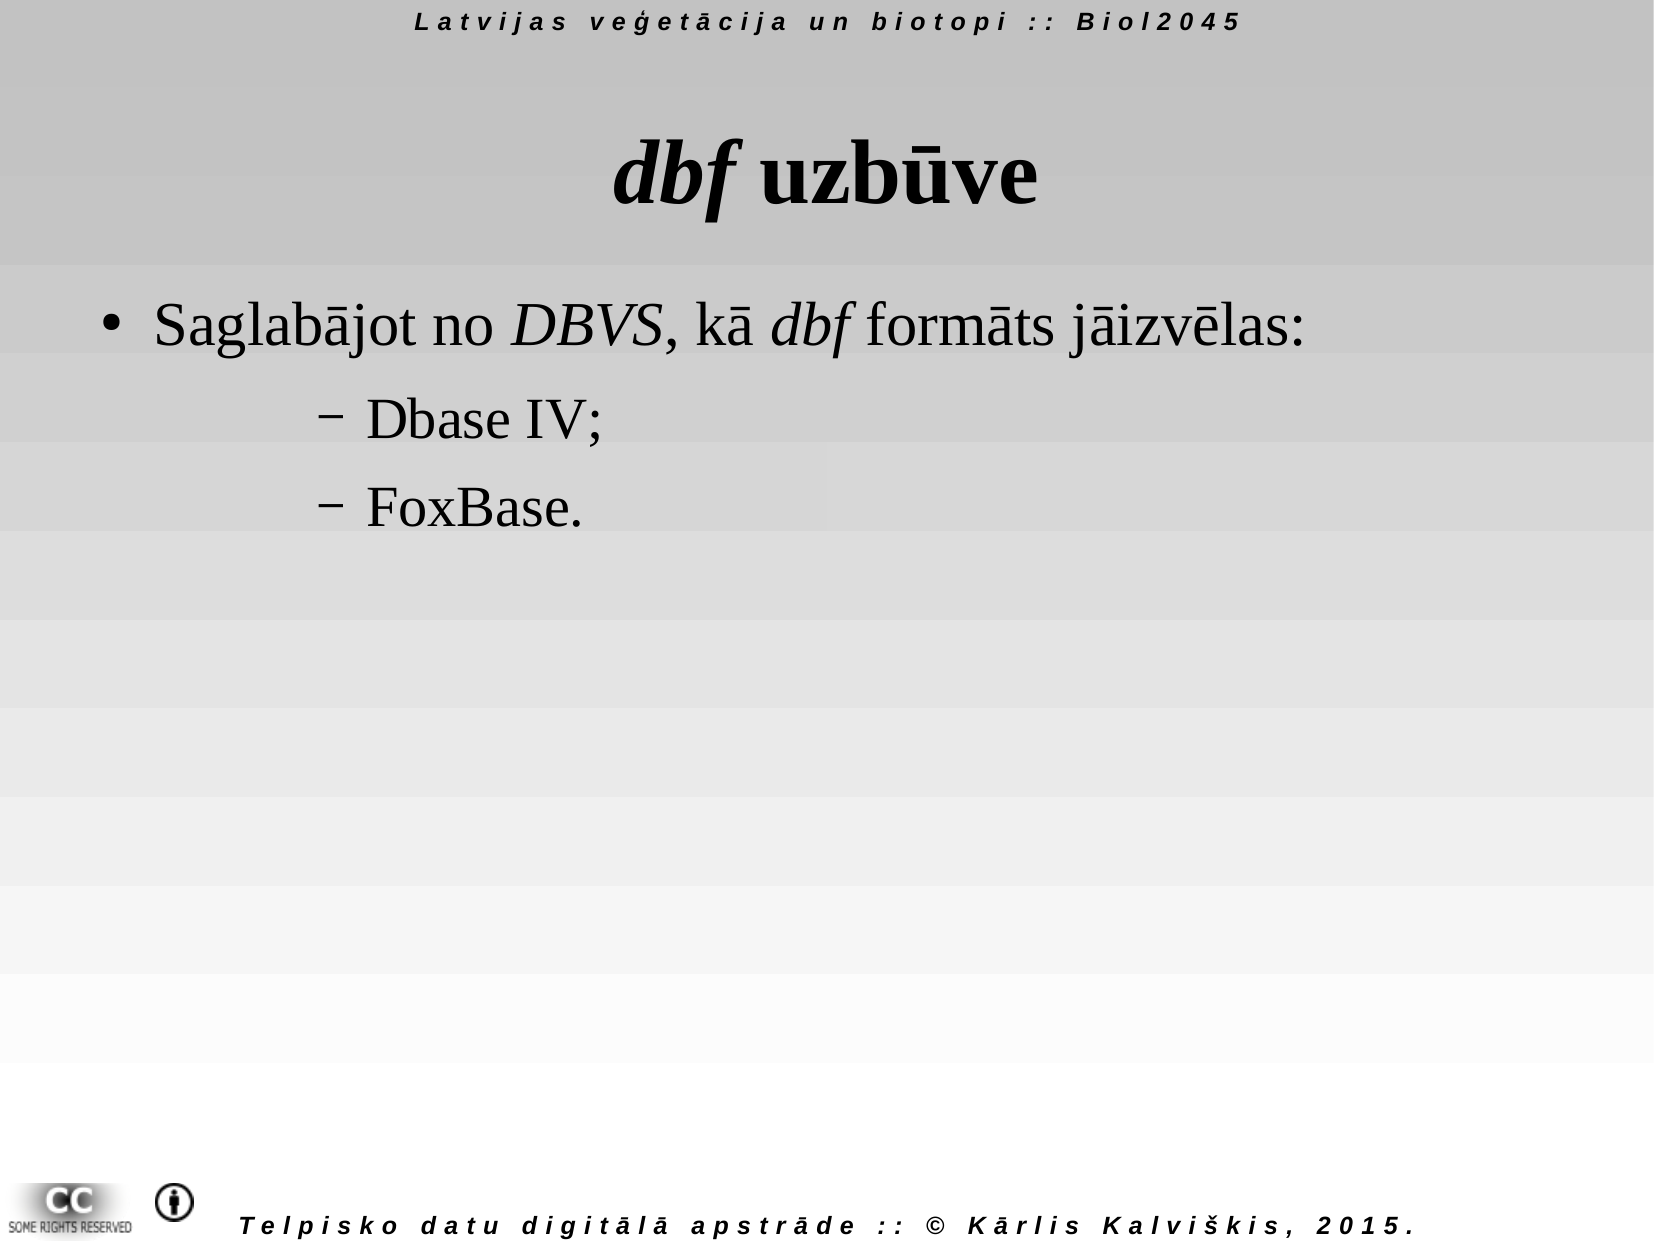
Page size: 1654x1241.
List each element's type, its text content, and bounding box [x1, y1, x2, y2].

picture [0, 0, 1654, 1241]
title dbf uzbūve [29, 56, 1625, 289]
list Saglabājot no DBVS, kā dbf formāts jāizvēlas: Dbase IV; FoxBase. [82, 289, 1571, 1098]
